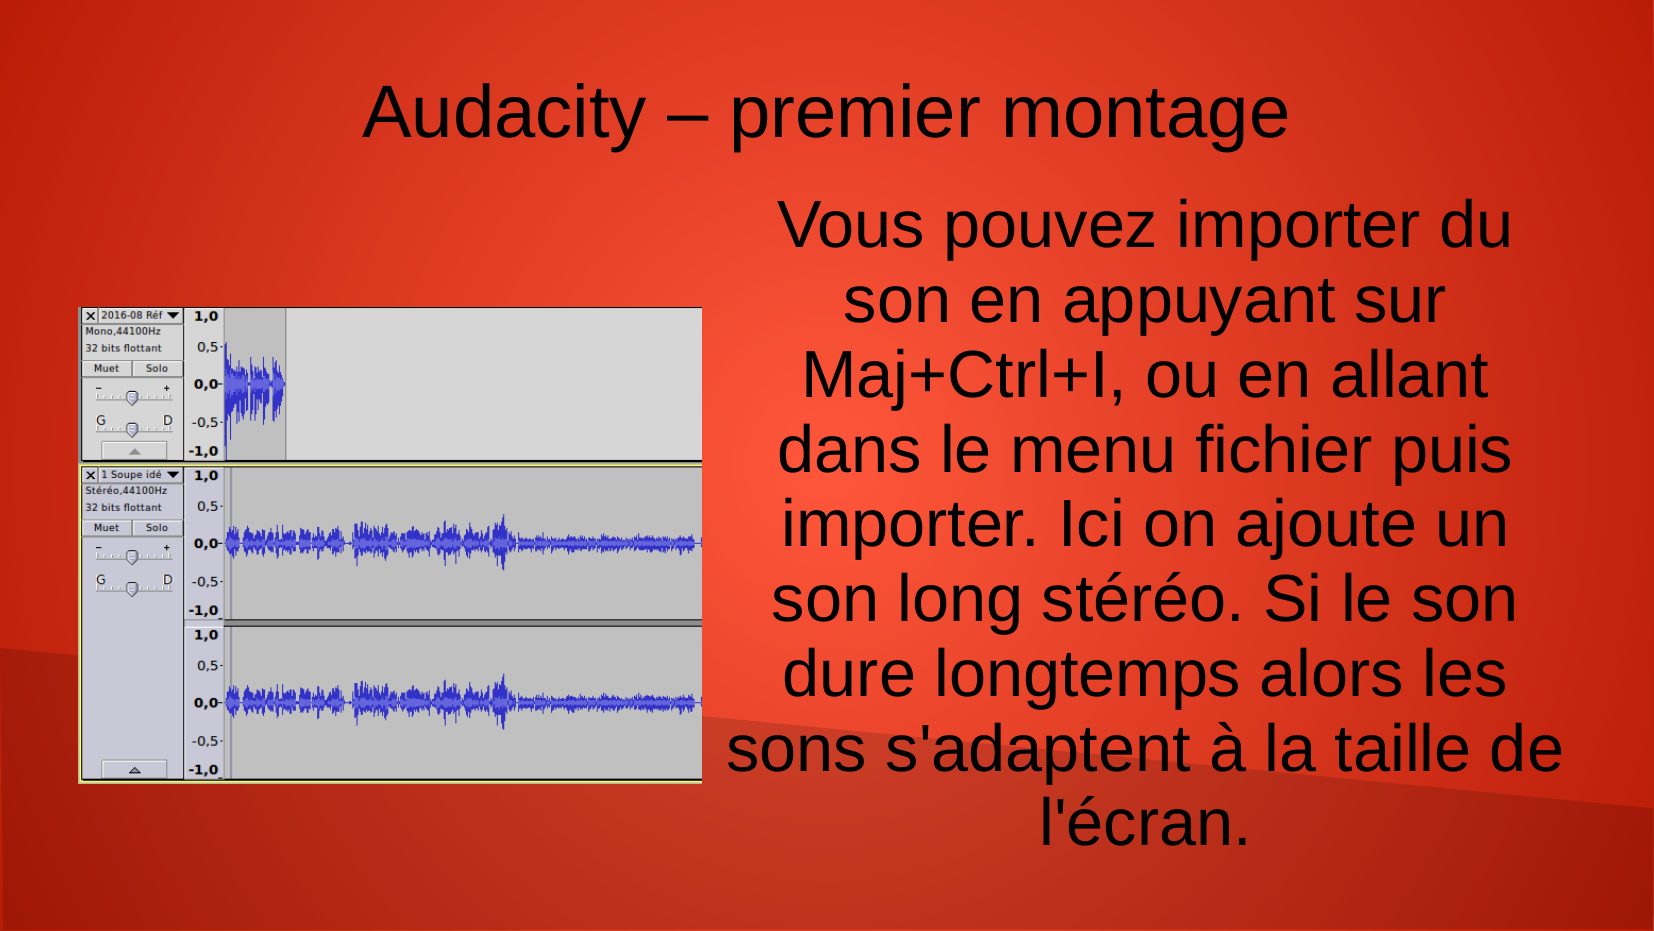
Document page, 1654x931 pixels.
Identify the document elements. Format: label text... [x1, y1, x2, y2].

title Audacity – premier montage [82, 35, 1571, 189]
picture [78, 307, 702, 784]
subtitle Vous pouvez importer du son en appuyant sur Maj+Ctrl+I, ou en allant dans le menu fichier puis importer. Ici on ajoute un son long stéréo. Si le son dure longtemps alors les sons s'adaptent à la taille de l'écran. [720, 187, 1571, 861]
